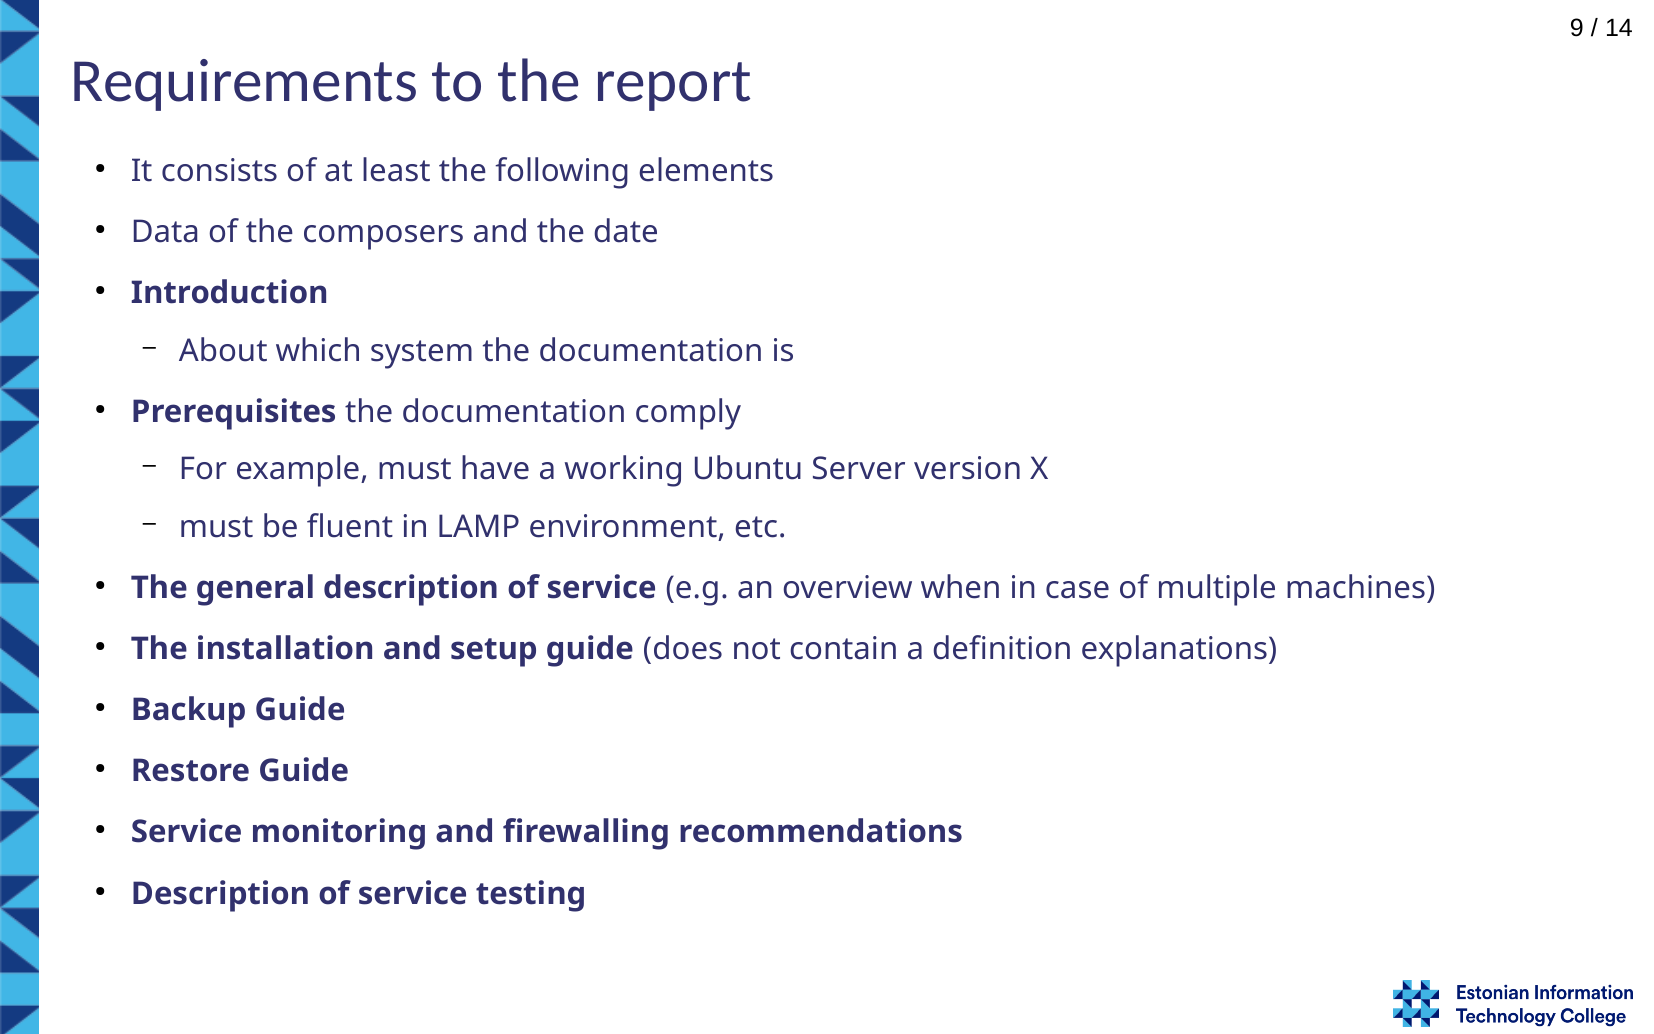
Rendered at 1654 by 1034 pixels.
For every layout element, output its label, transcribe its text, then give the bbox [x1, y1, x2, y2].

list It consists of at least the following elements Data of the composers and the date Introduction About which system the documentation is Prerequisites the documentation comply For example, must have a working Ubuntu Server version X must be fluent in LAMP environment, etc. The general description of service (e.g. an overview when in case of multiple machines) The installation and setup guide (does not contain a definition explanations) Backup Guide Restore Guide Service monitoring and firewalling recommendations Description of service testing [82, 147, 1625, 915]
title Requirements to the report [70, 41, 1630, 130]
picture [1393, 980, 1633, 1027]
